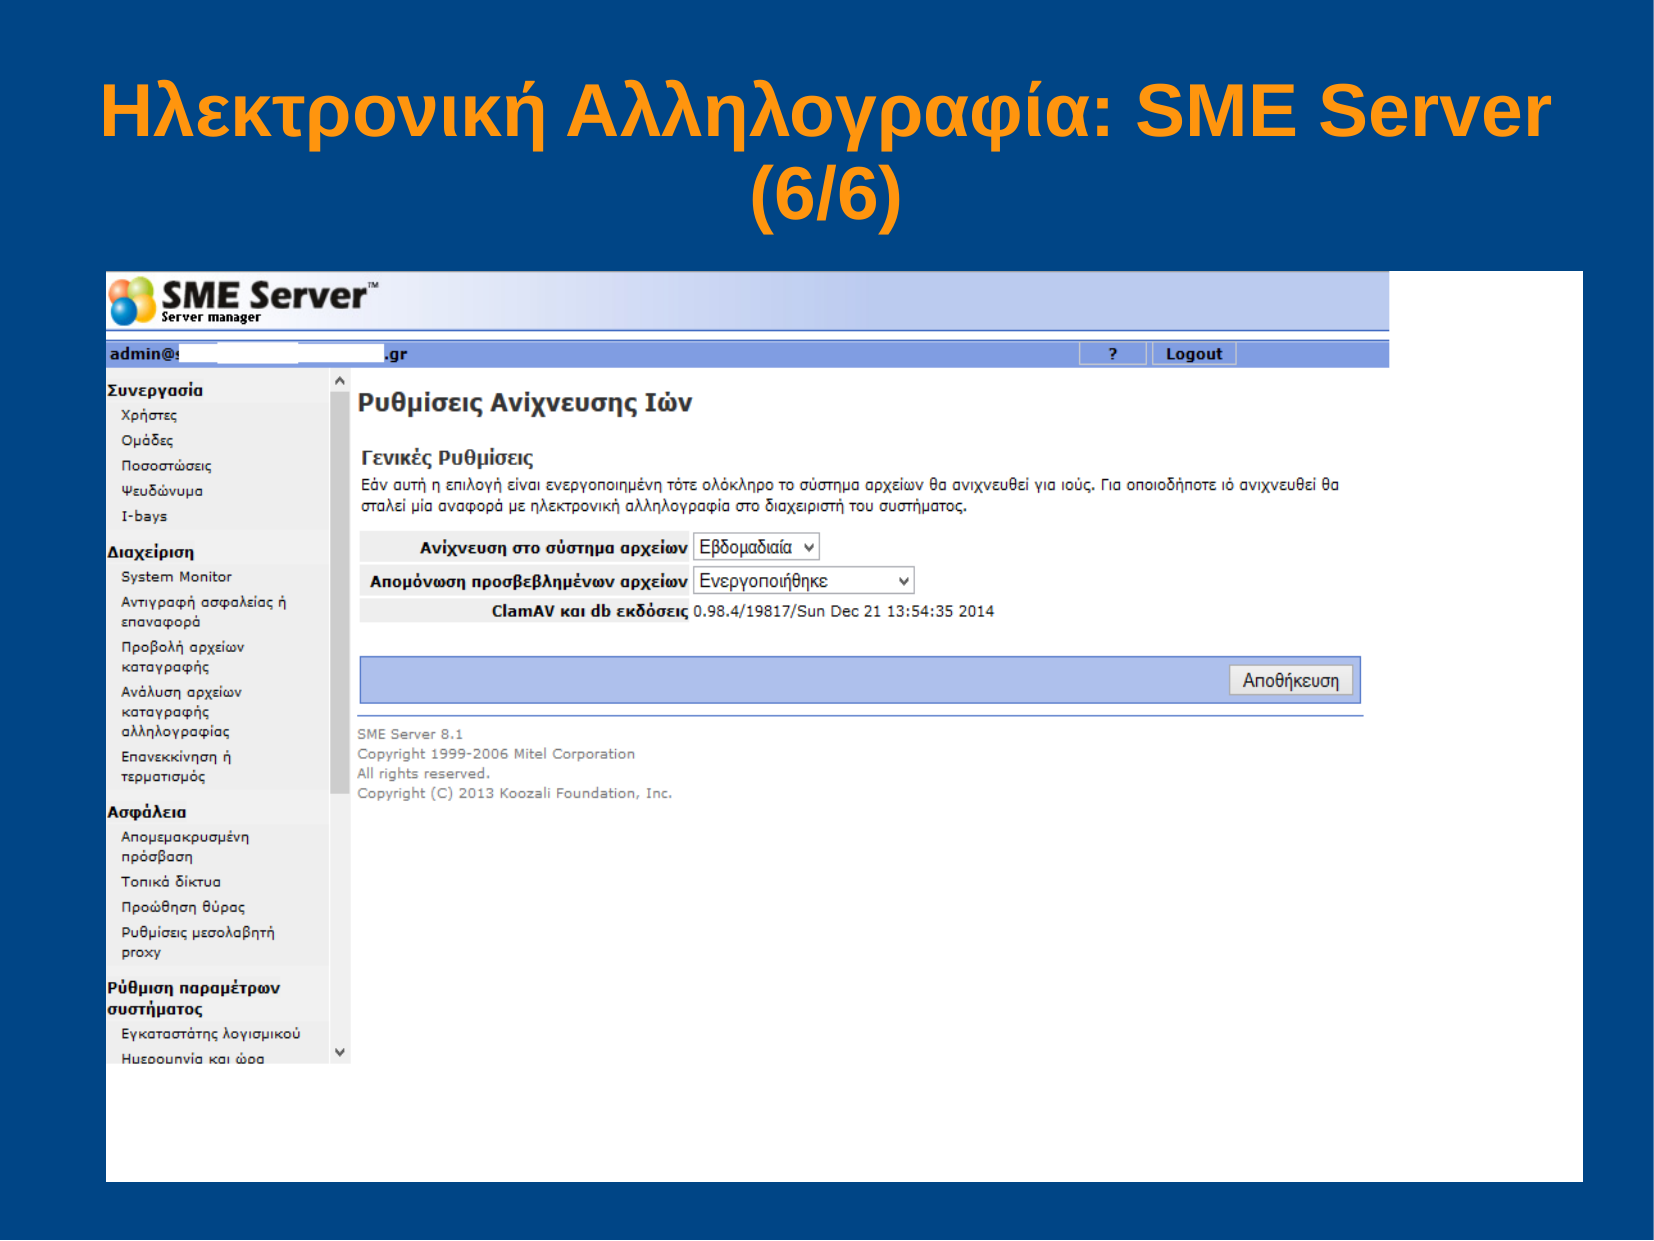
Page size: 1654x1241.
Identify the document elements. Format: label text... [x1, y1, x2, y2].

picture [106, 271, 1583, 1182]
text_box Ηλεκτρονική Αλληλογραφία: SME Server (6/6) [82, 47, 1571, 253]
